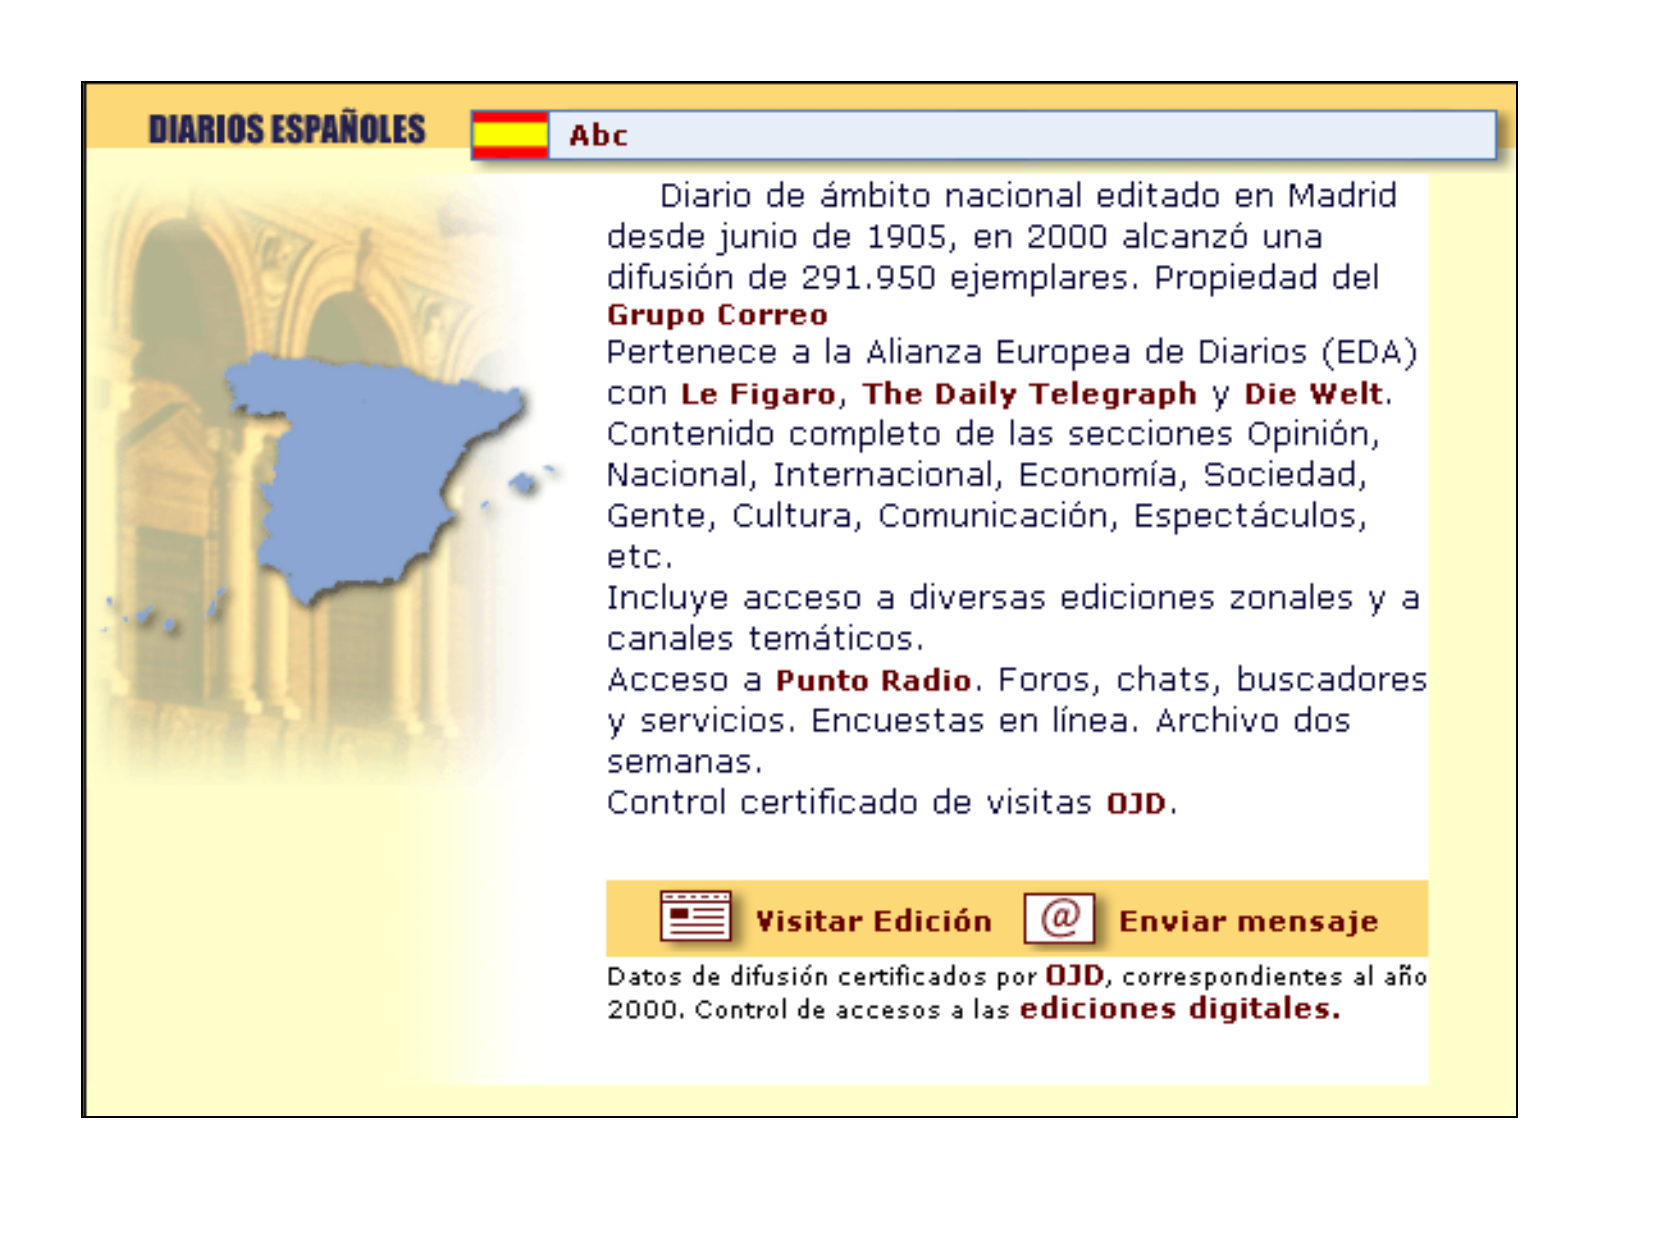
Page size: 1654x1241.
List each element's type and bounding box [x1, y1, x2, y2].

picture [82, 82, 1517, 1117]
